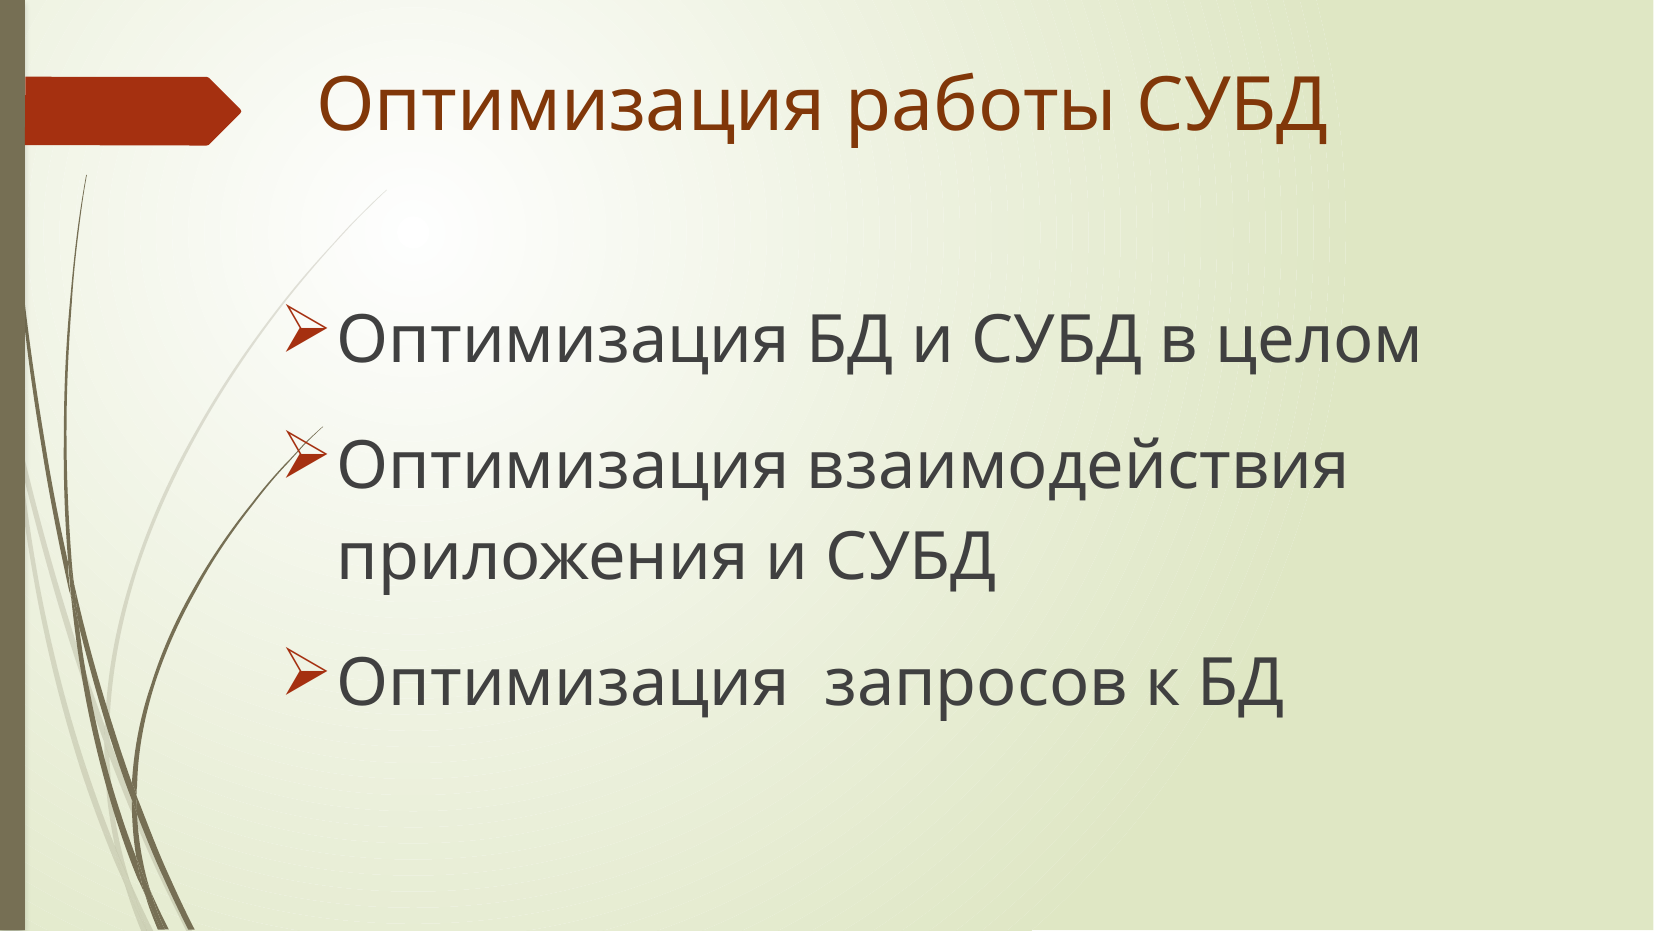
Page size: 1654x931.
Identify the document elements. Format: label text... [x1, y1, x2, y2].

text_box Оптимизация БД и СУБД в целом Оптимизация взаимодействия приложения и СУБД Оптимизация запросов к БД [265, 283, 1595, 698]
title Оптимизация работы СУБД [316, 57, 1525, 146]
